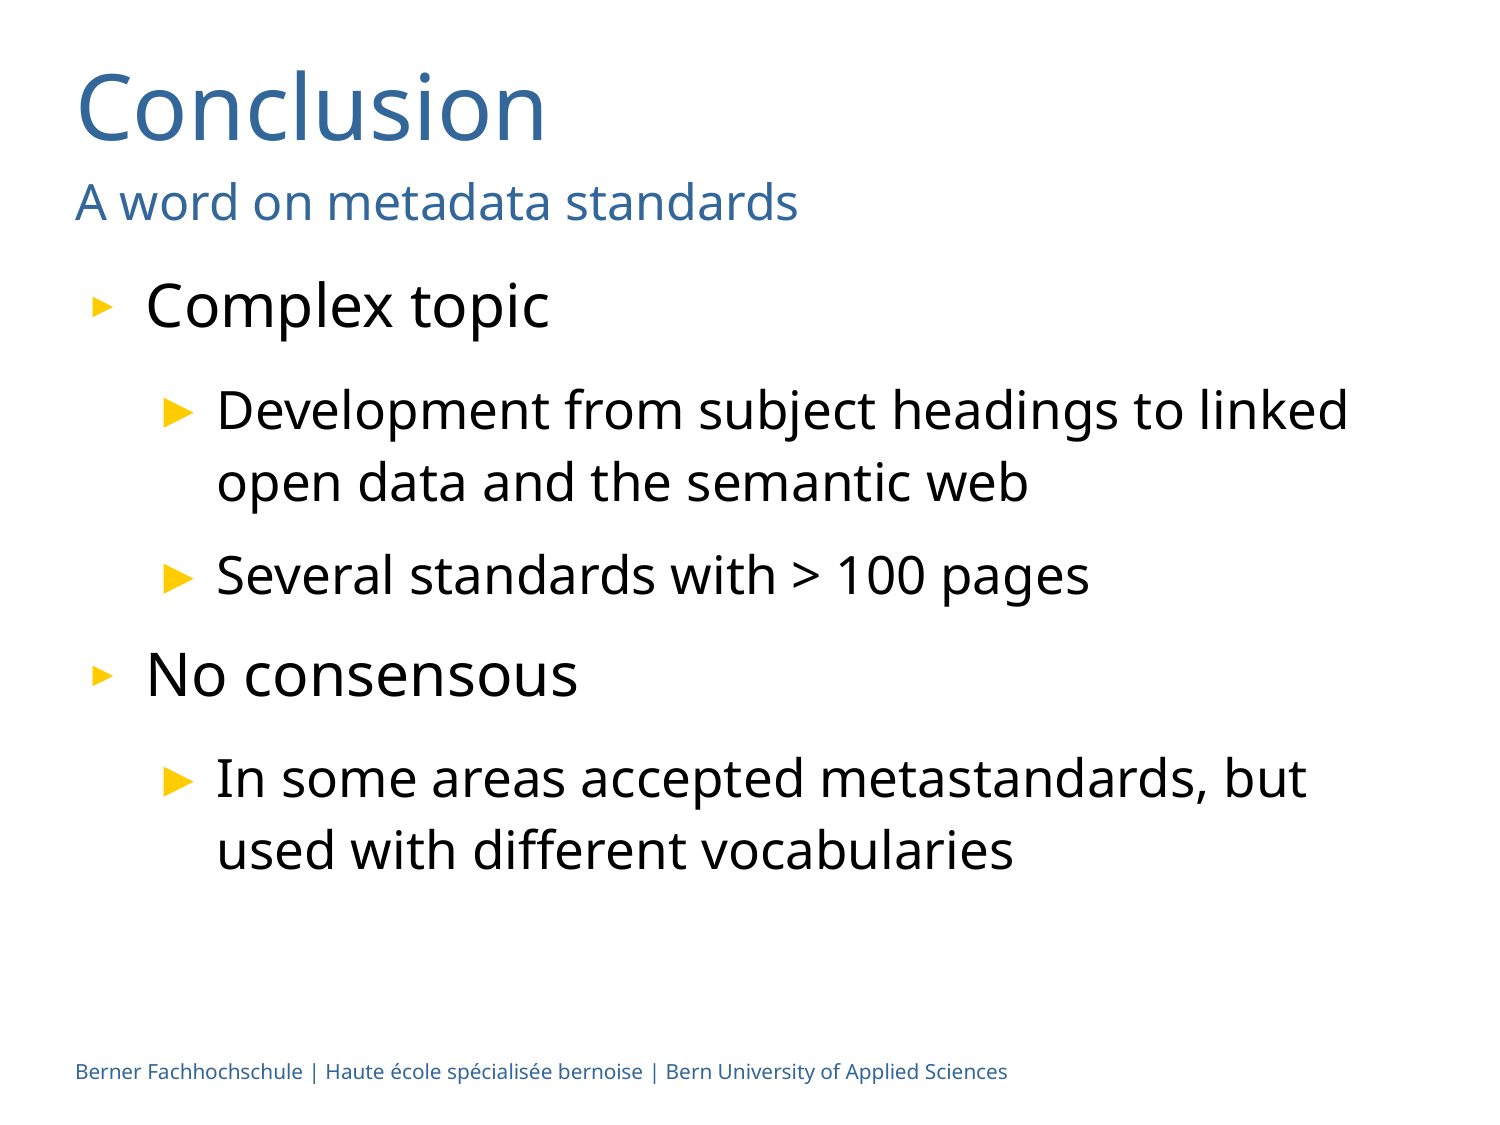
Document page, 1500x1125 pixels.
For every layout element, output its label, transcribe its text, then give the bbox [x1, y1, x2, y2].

list Complex topic Development from subject headings to linked open data and the semantic web Several standards with > 100 pages No consensous In some areas accepted metastandards, but used with different vocabularies [75, 263, 1425, 1006]
title Conclusion A word on metadata standards [75, 29, 1425, 248]
